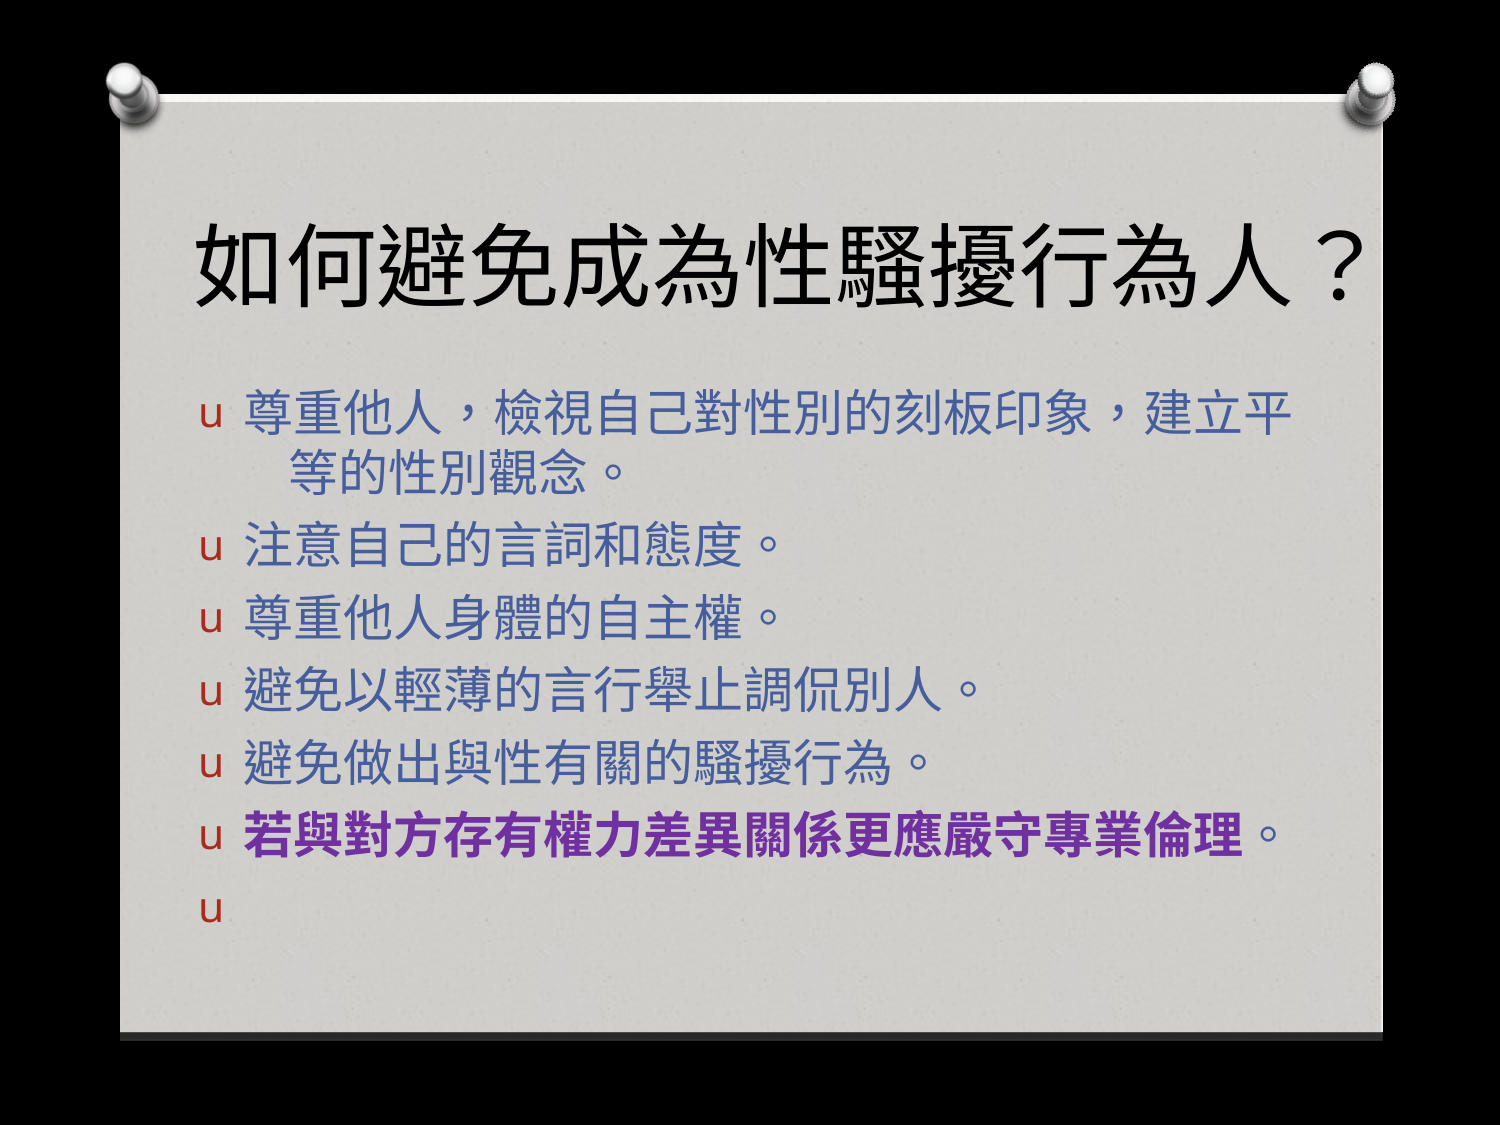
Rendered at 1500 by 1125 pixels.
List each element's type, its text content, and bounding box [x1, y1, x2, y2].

title 如何避免成為性騷擾行為人？ [135, 184, 1353, 327]
list 尊重他人，檢視自己對性別的刻板印象，建立平等的性別觀念。 注意自己的言詞和態度。 尊重他人身體的自主權。 避免以輕薄的言行舉止調侃別人。 避免做出與性有關的騷擾行為。 若與對方存有權力差異關係更應嚴守專業倫理。 [183, 373, 1317, 941]
